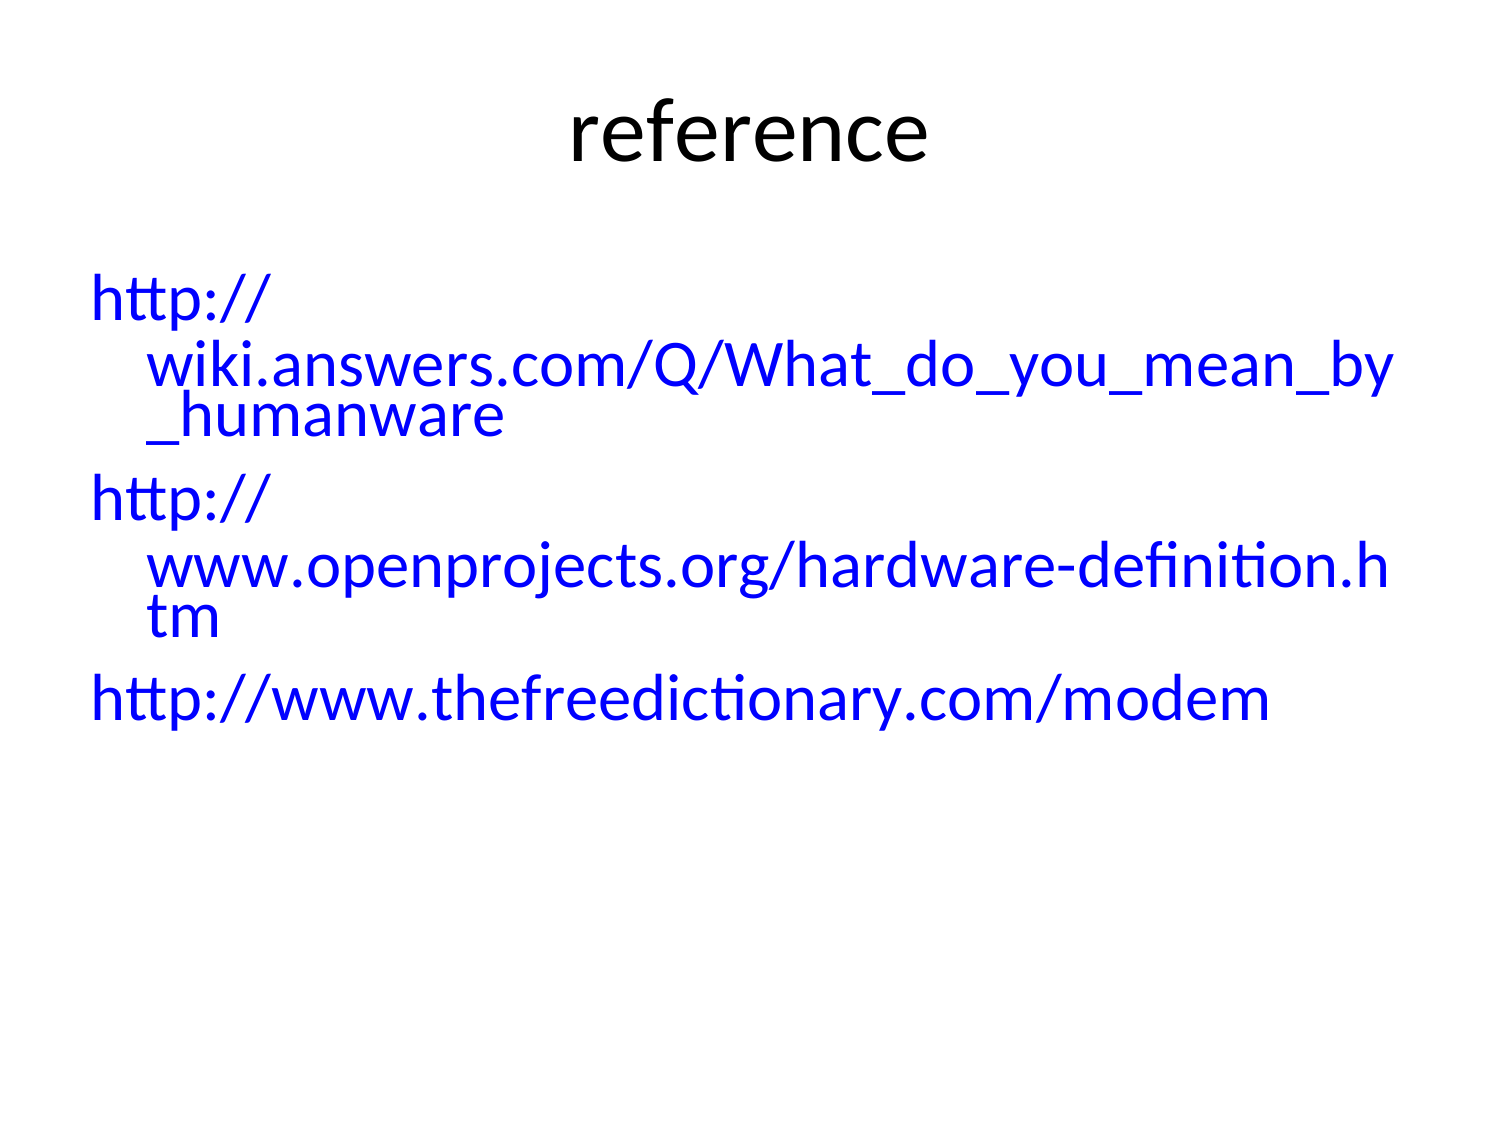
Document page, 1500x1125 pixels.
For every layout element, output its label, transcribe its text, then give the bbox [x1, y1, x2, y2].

list http://wiki.answers.com/Q/What_do_you_mean_by_humanware http://www.openprojects.org/hardware-definition.htm http://www.thefreedictionary.com/modem [75, 262, 1426, 1006]
title reference [75, 45, 1426, 233]
